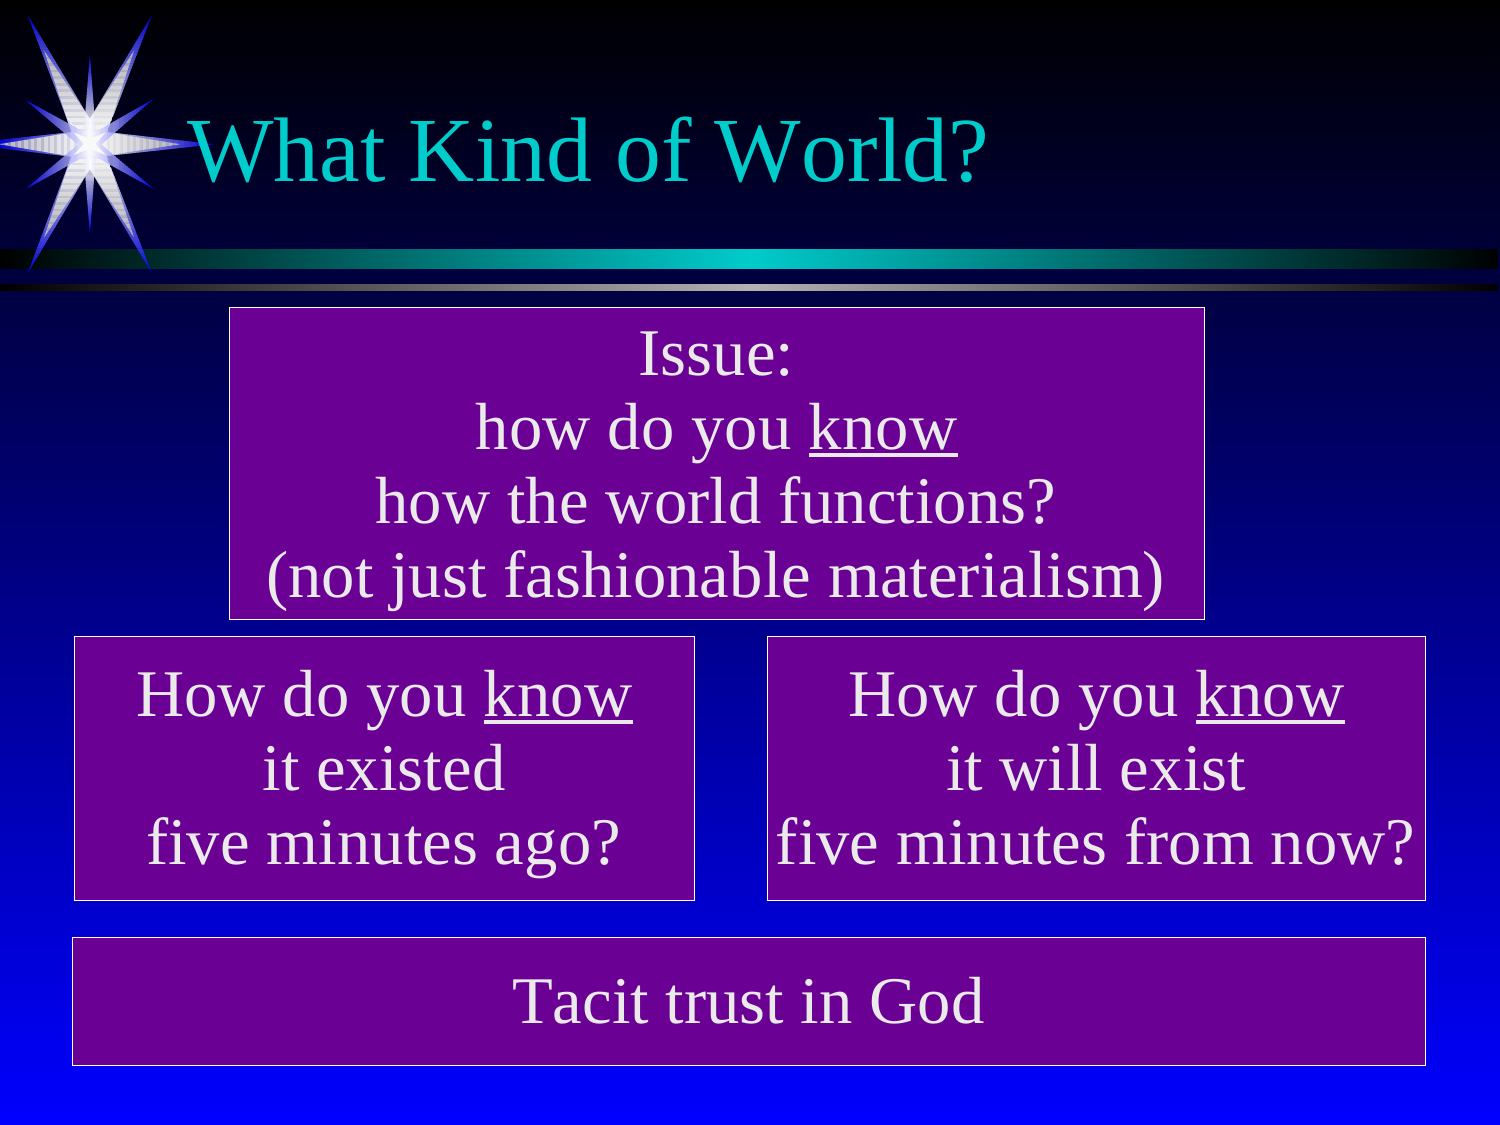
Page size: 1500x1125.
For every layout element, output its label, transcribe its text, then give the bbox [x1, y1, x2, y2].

text_box How do you know it will exist five minutes from now? [767, 636, 1426, 901]
text_box How do you know it existed five minutes ago? [74, 636, 695, 901]
title What Kind of World? [187, 56, 1463, 244]
text_box Issue: how do you know how the world functions? (not just fashionable materialism) [229, 307, 1205, 620]
text_box Tacit trust in God [72, 937, 1426, 1066]
